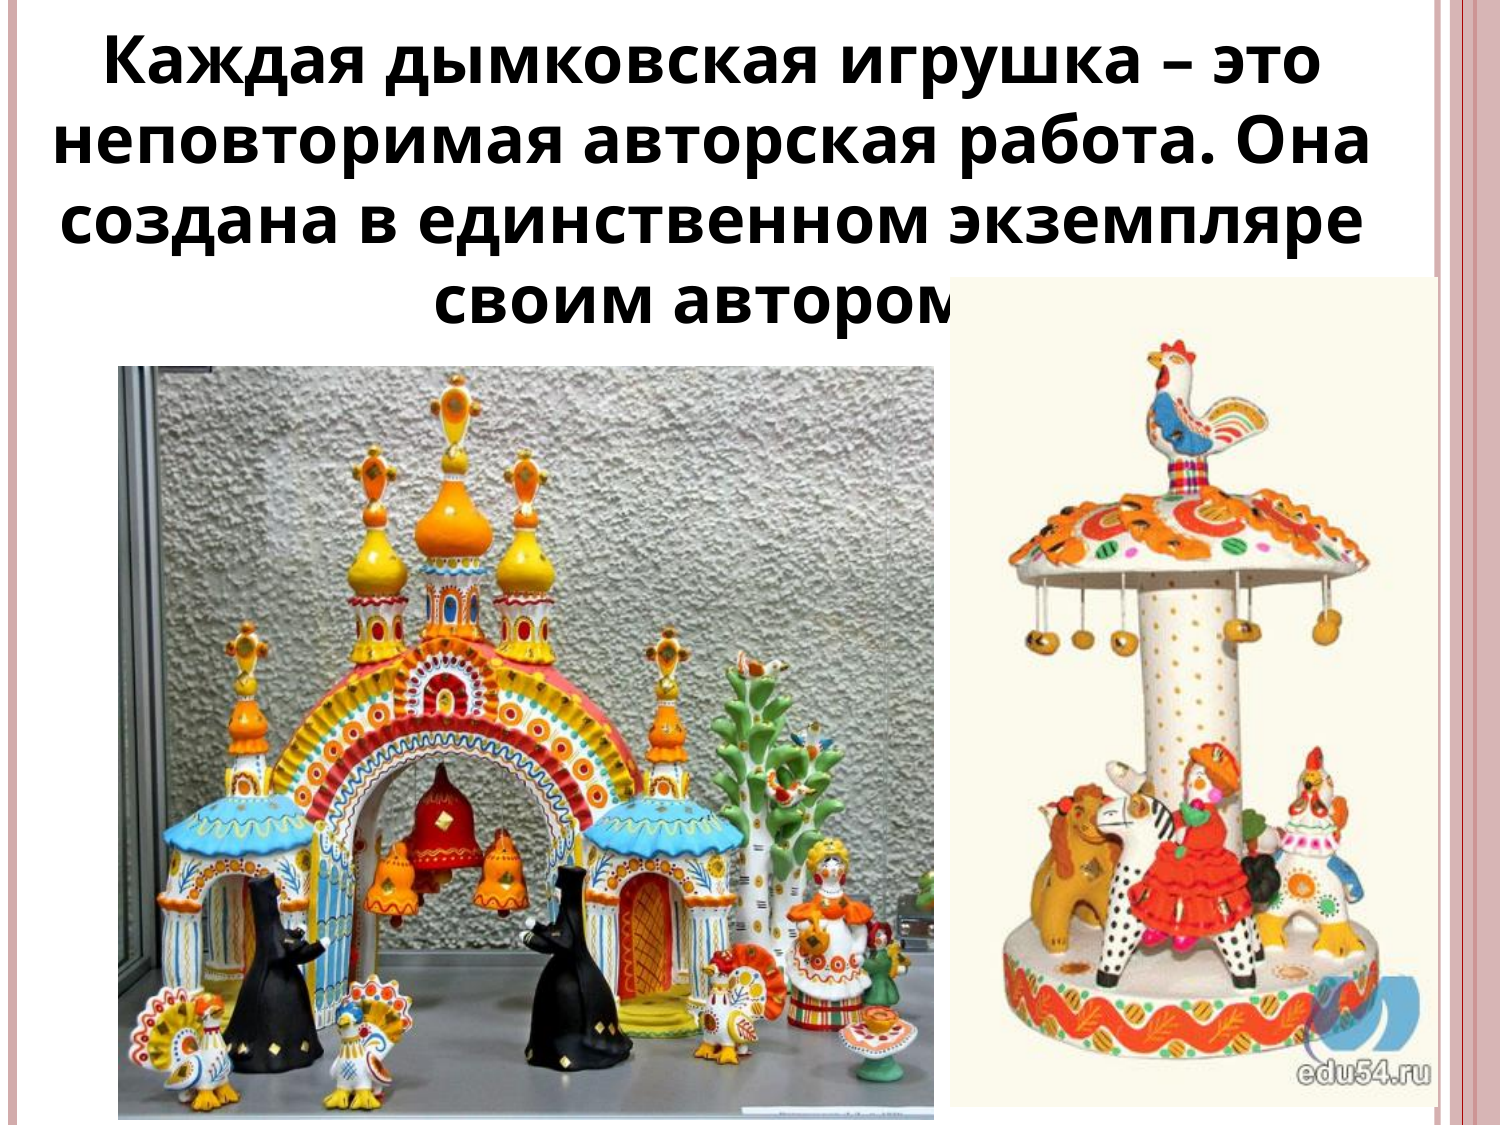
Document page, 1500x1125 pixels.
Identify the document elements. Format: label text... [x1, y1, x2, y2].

list Каждая дымковская игрушка – это неповторимая авторская работа. Она создана в единственном экземпляре своим автором. [0, 9, 1425, 272]
picture [118, 366, 934, 1120]
picture [950, 277, 1438, 1107]
